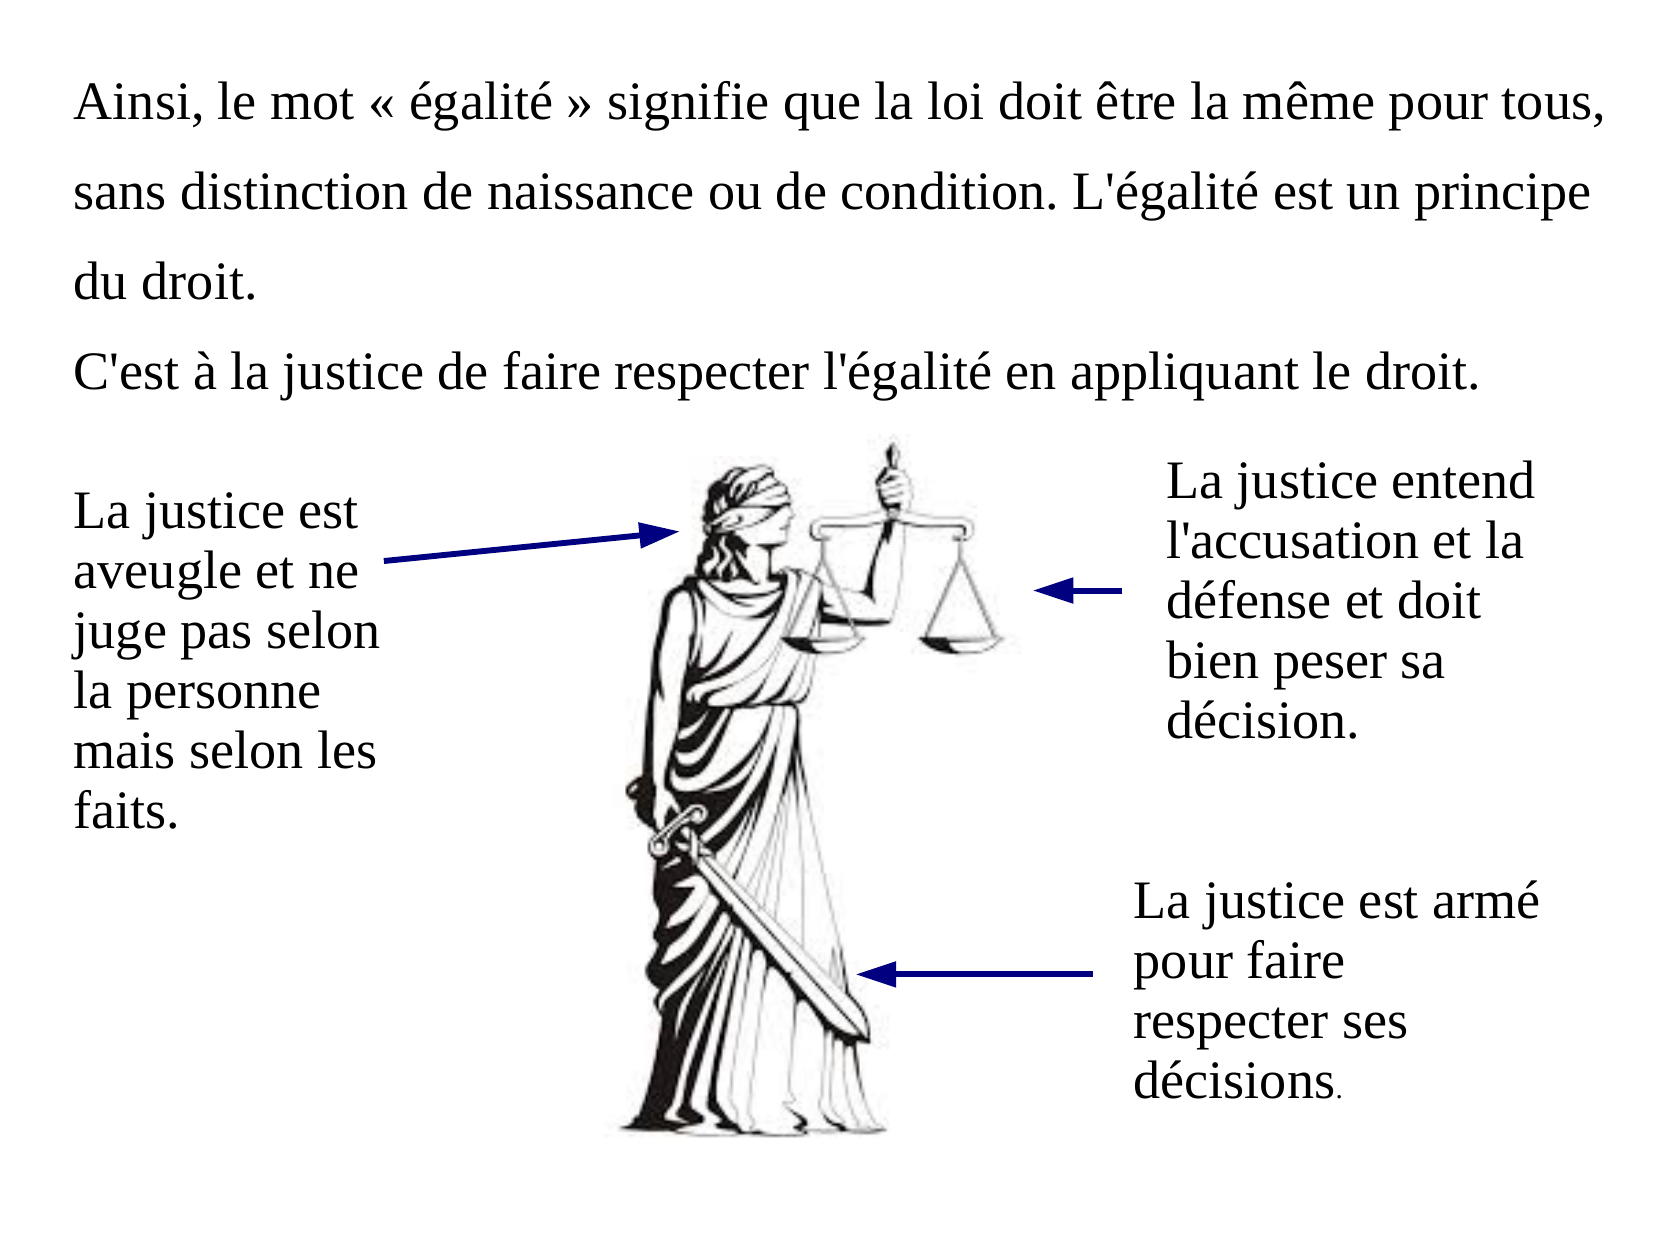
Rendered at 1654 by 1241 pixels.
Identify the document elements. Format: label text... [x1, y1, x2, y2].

text_box La justice est armé pour faire respecter ses décisions. [1119, 863, 1565, 1123]
text_box La justice entend l'accusation et la défense et doit bien peser sa décision. [1151, 442, 1580, 763]
text_box Ainsi, le mot « égalité » signifie que la loi doit être la même pour tous, sans distinction de naissance ou de condition. L'égalité est un principe du droit. C'est à la justice de faire respecter l'égalité en appliquant le droit. [59, 33, 1654, 384]
text_box La justice est aveugle et ne juge pas selon la personne mais selon les faits. [59, 472, 443, 854]
picture [561, 413, 1063, 1168]
